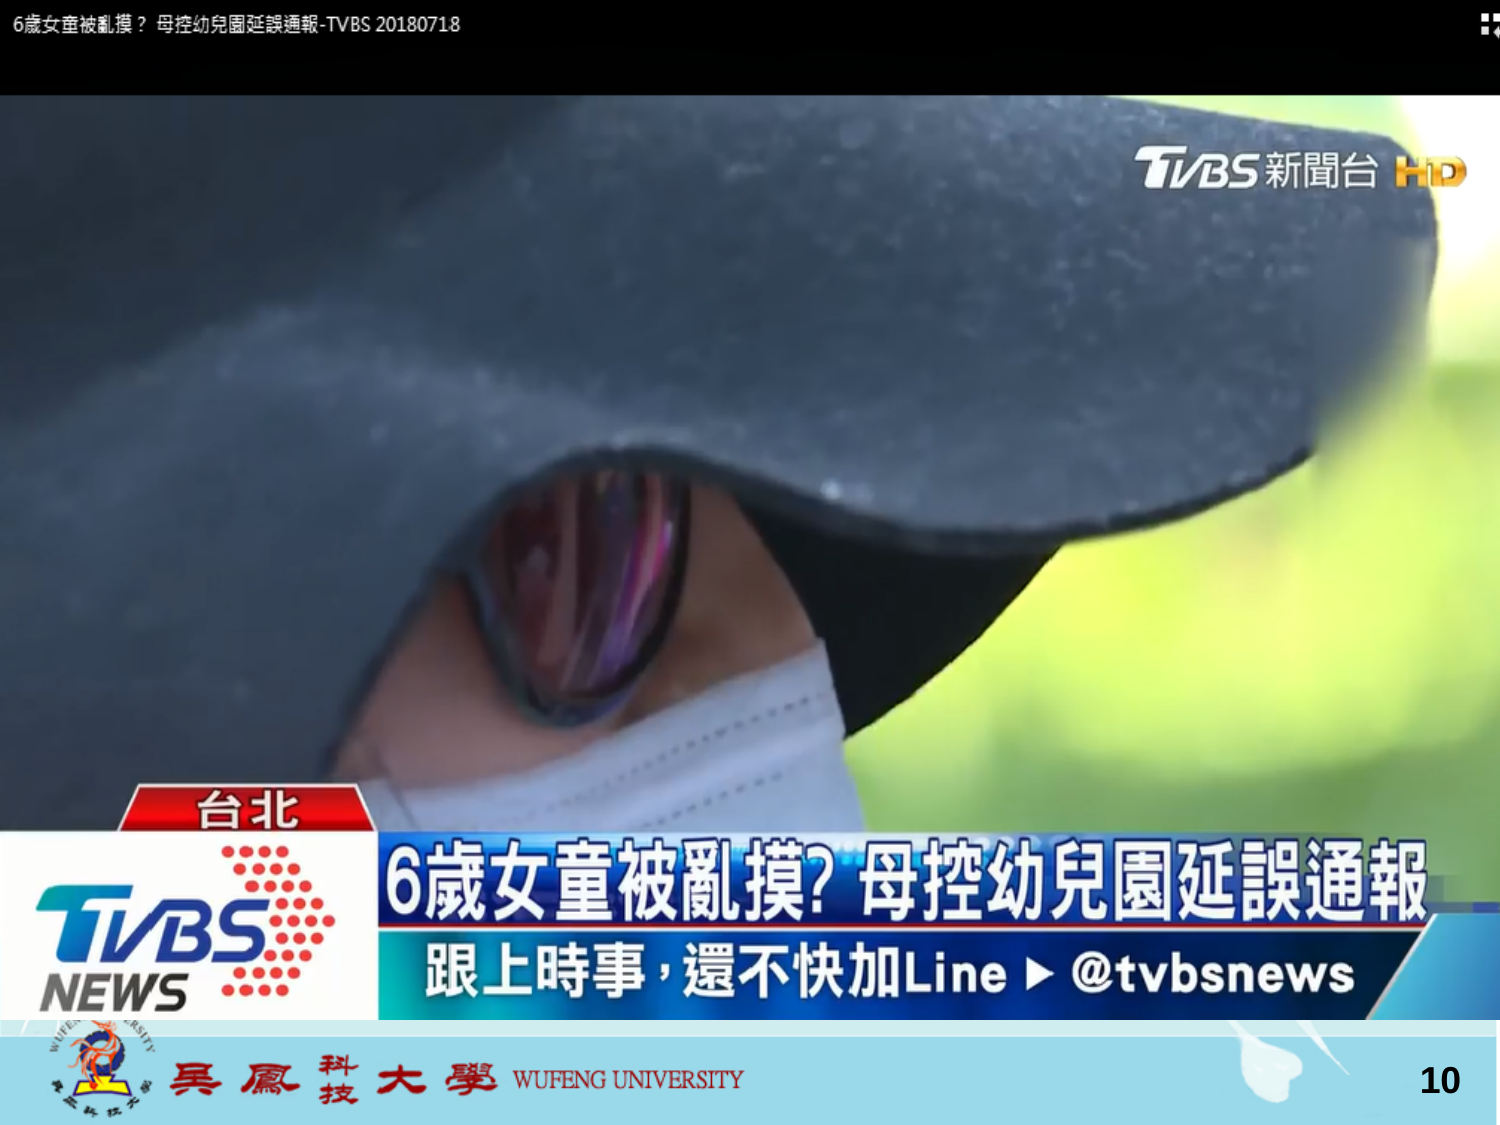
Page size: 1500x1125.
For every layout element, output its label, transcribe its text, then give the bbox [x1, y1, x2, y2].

text_box <number> [1126, 1048, 1477, 1125]
picture [0, 0, 1500, 1125]
